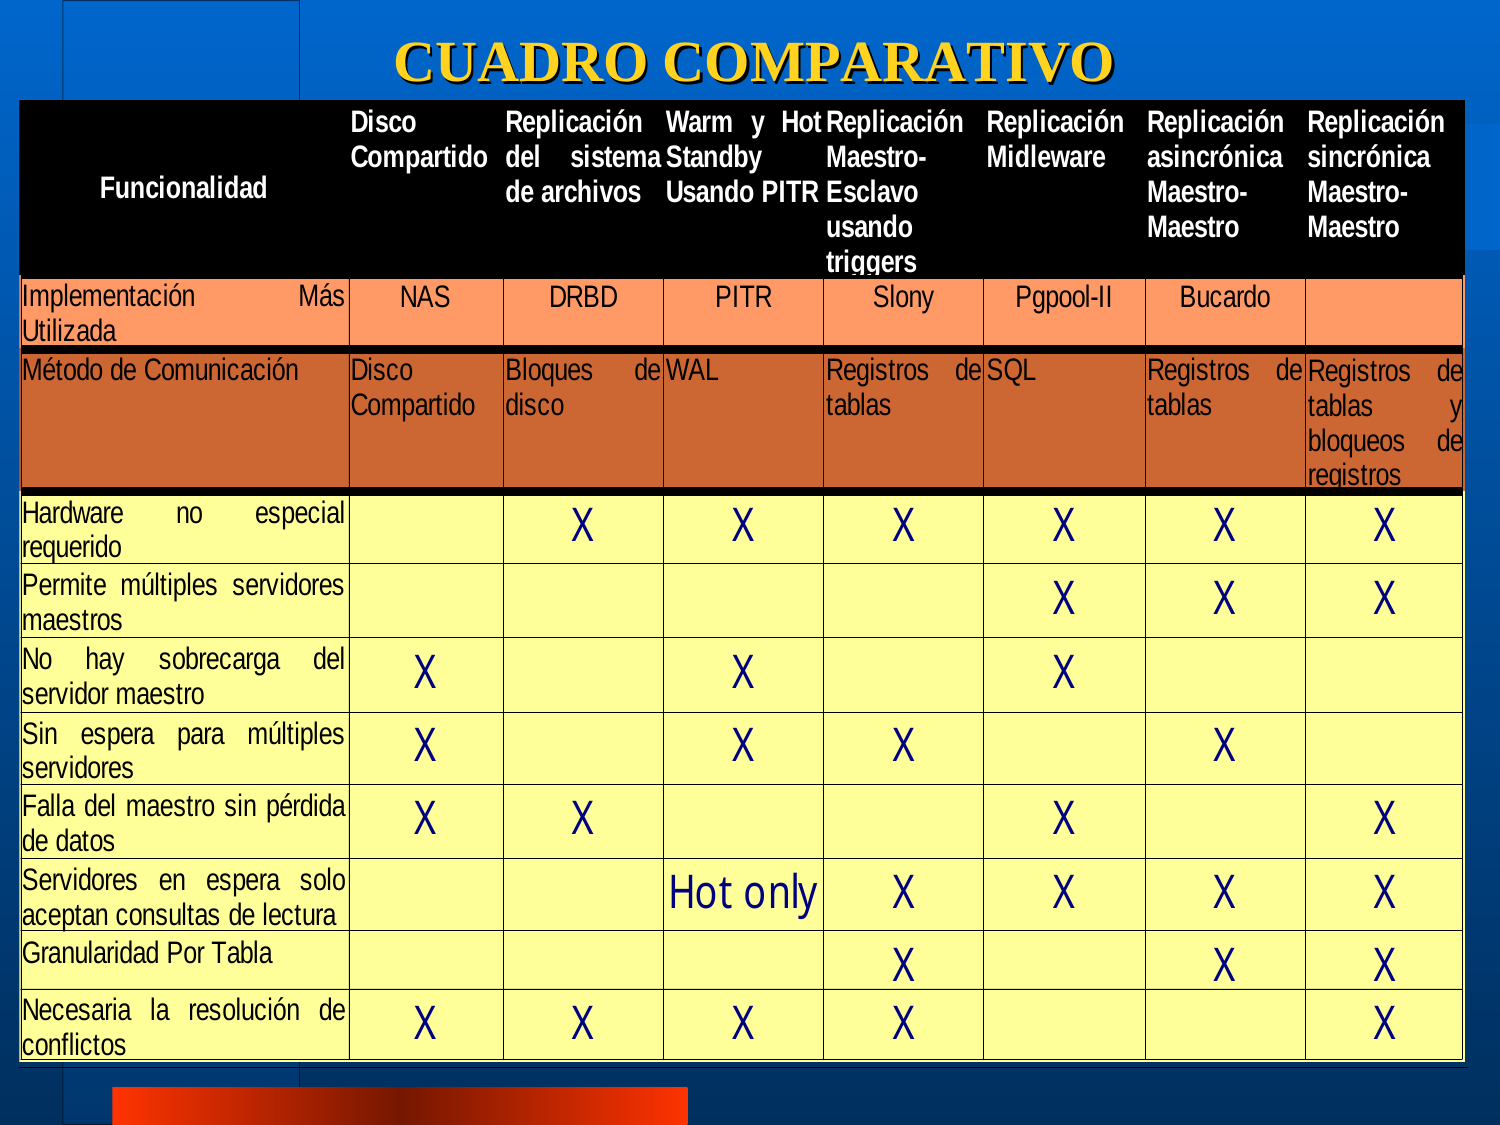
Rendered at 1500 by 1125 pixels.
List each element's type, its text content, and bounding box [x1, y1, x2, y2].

chart [19, 100, 1468, 1106]
title CUADRO COMPARATIVO [13, 8, 1495, 118]
